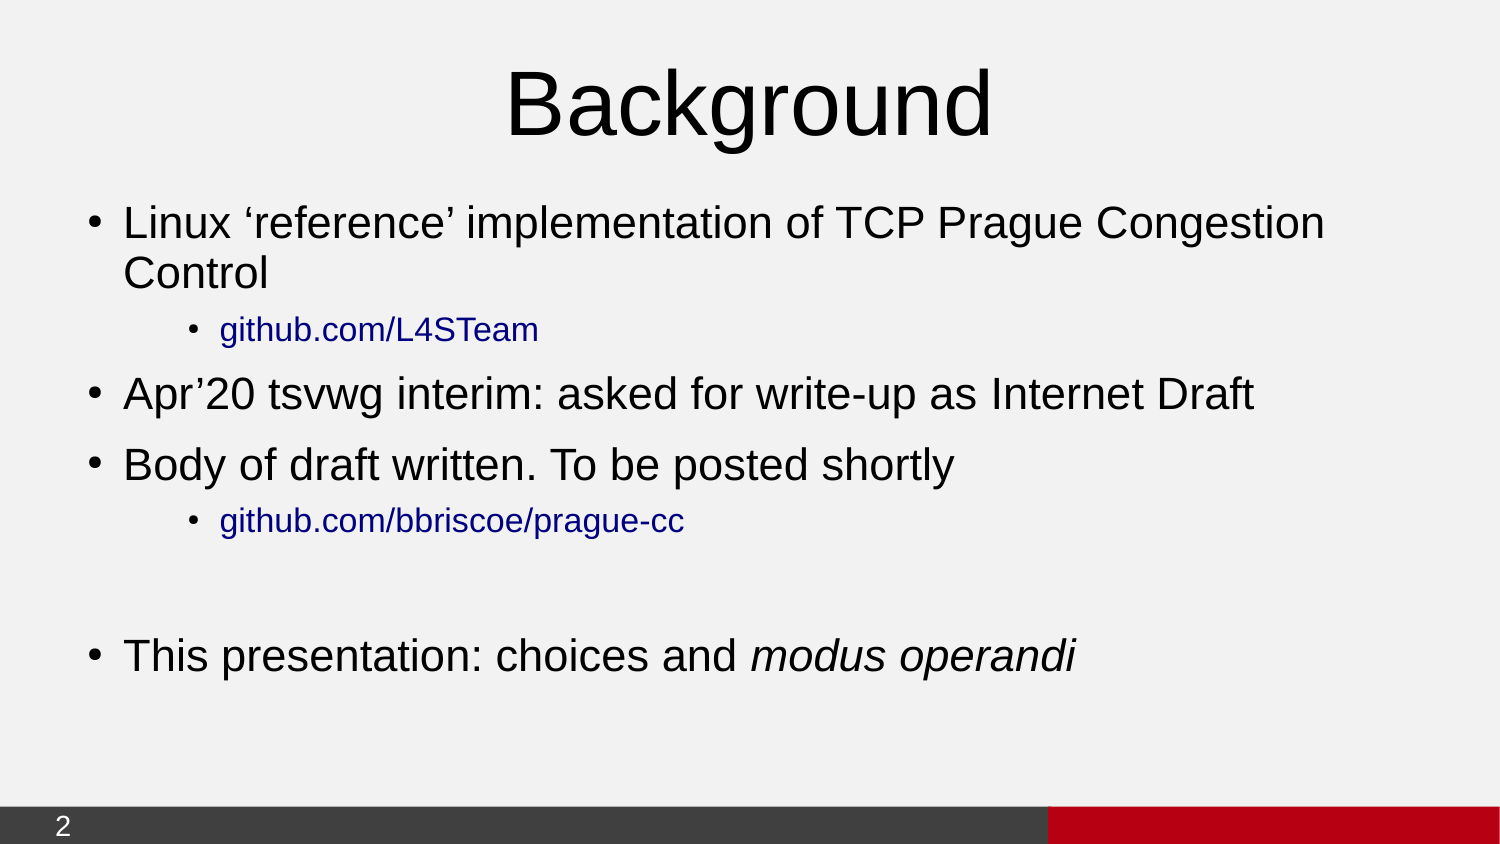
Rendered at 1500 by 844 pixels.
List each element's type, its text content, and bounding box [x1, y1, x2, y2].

list Linux ‘reference’ implementation of TCP Prague Congestion Control github.com/L4STeam Apr’20 tsvwg interim: asked for write-up as Internet Draft Body of draft written. To be posted shortly github.com/bbriscoe/prague-cc This presentation: choices and modus operandi [75, 197, 1425, 687]
title Background [75, 33, 1425, 175]
